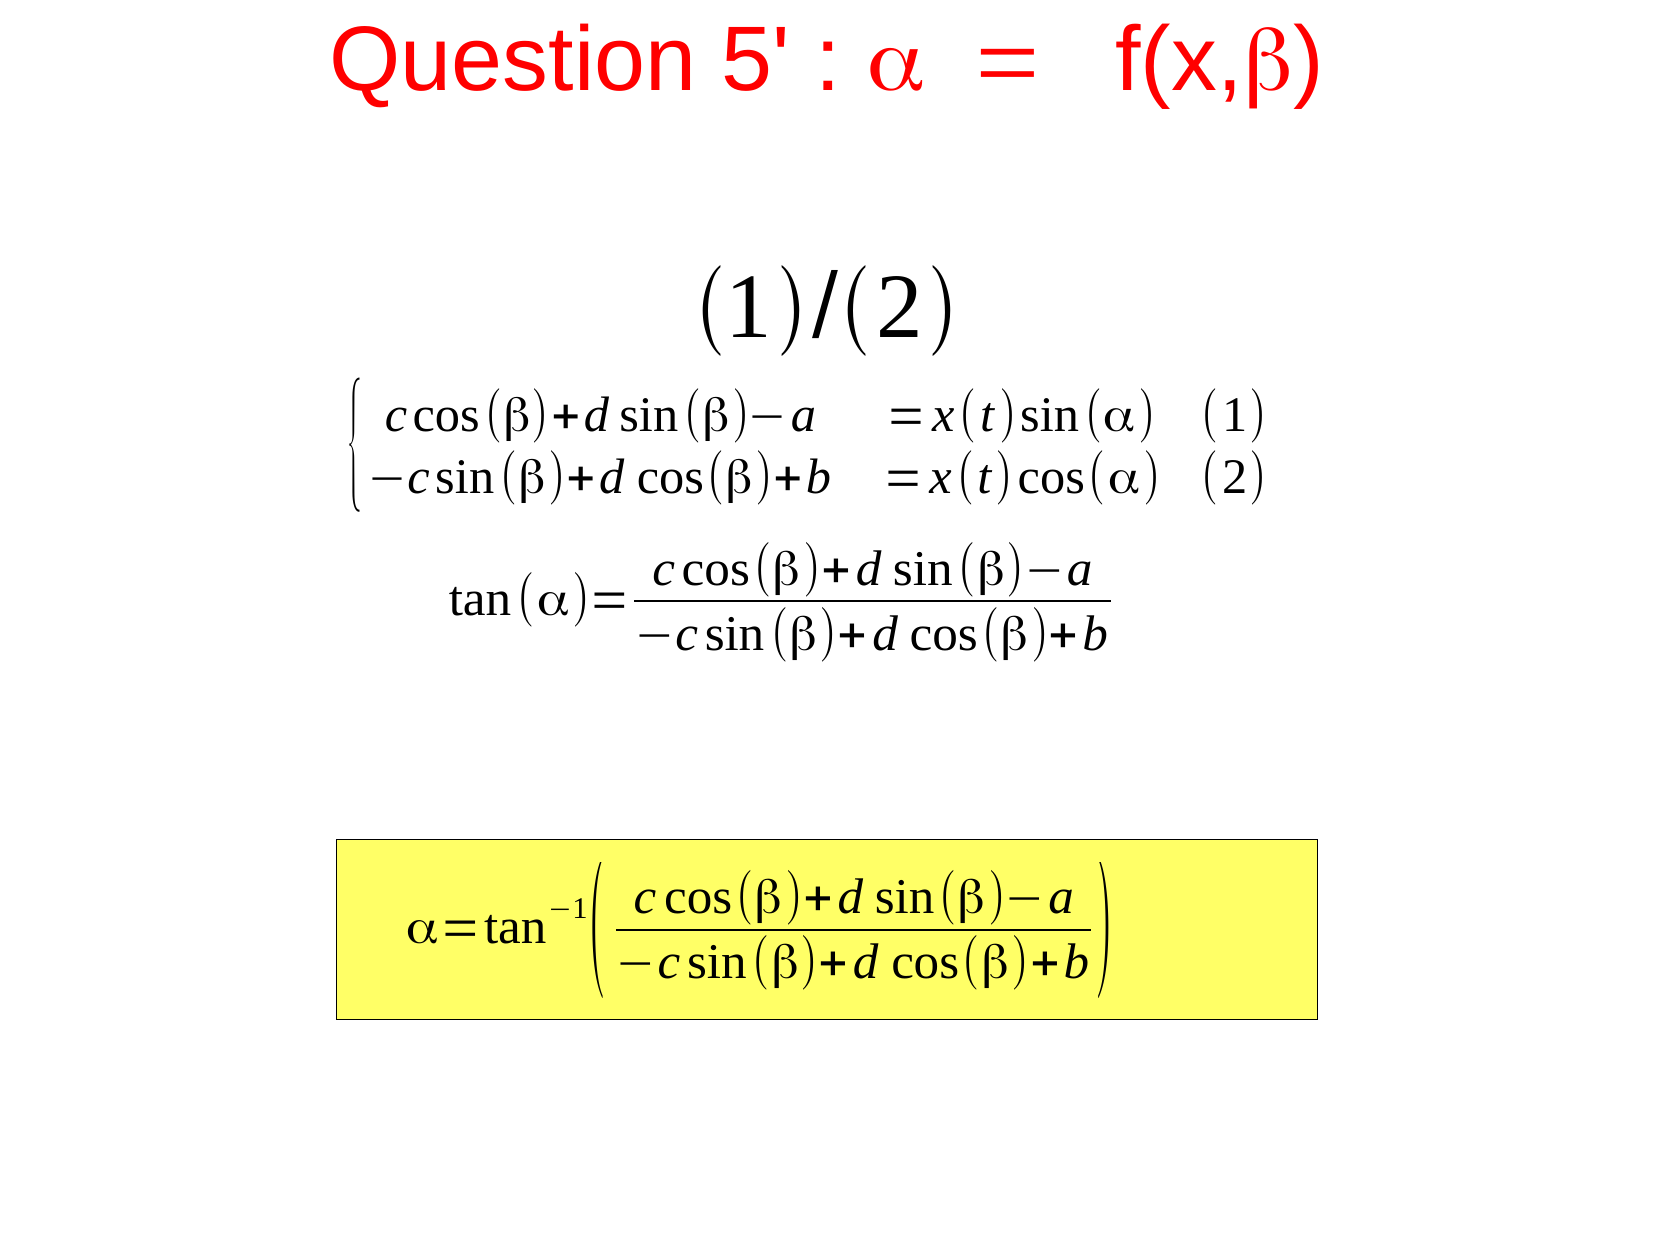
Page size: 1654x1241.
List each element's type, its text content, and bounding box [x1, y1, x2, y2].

chart [672, 257, 981, 363]
chart [334, 376, 1280, 512]
chart [441, 540, 1120, 662]
text_box [336, 839, 1318, 1020]
chart [399, 862, 1126, 998]
title Question 5' : a = f(x,b) [0, 0, 1654, 125]
